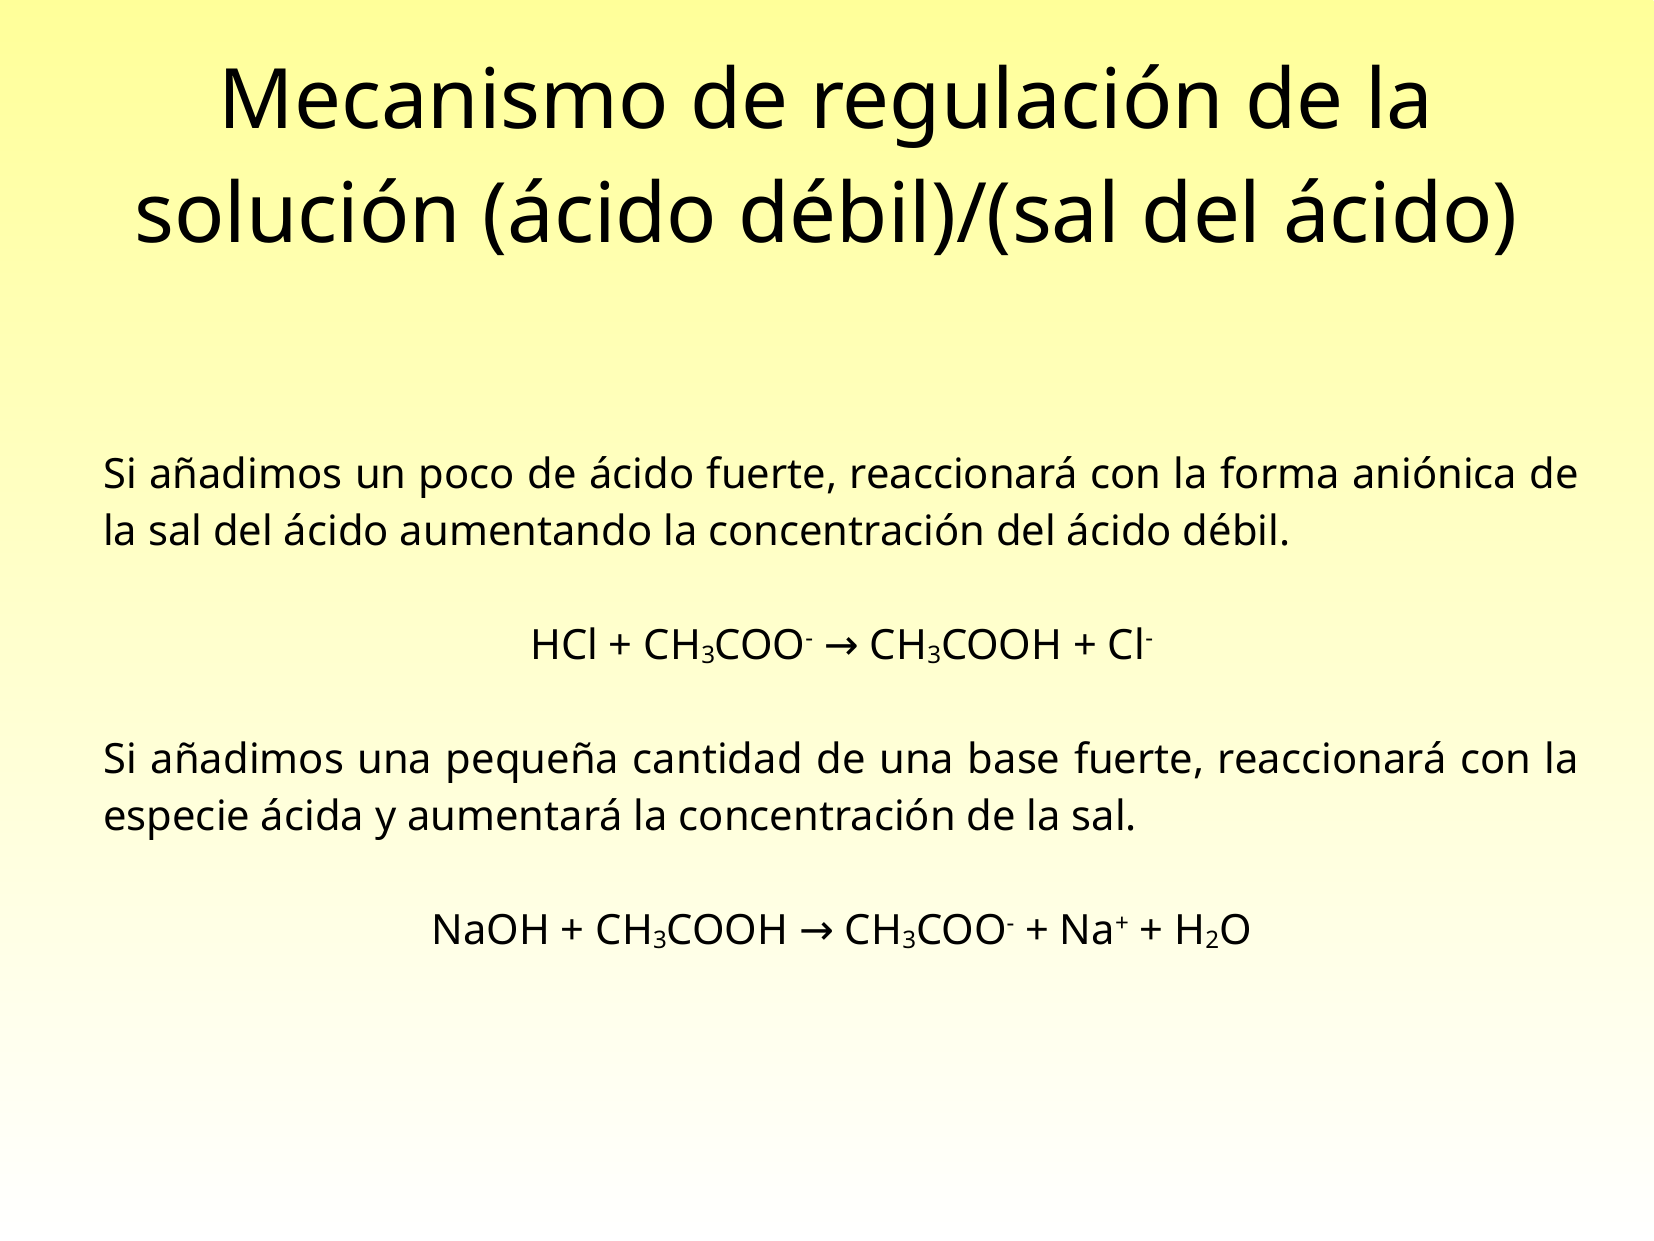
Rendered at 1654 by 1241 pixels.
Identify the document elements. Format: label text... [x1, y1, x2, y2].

title Mecanismo de regulación de la solución (ácido débil)/(sal del ácido) [82, 52, 1571, 254]
text_box Si añadimos un poco de ácido fuerte, reaccionará con la forma aniónica de la sal del ácido aumentando la concentración del ácido débil. HCl + CH3COO- → CH3COOH + Cl- Si añadimos una pequeña cantidad de una base fuerte, reaccionará con la especie ácida y aumentará la concentración de la sal. NaOH + CH3COOH → CH3COO- + Na+ + H2O [88, 436, 1595, 930]
